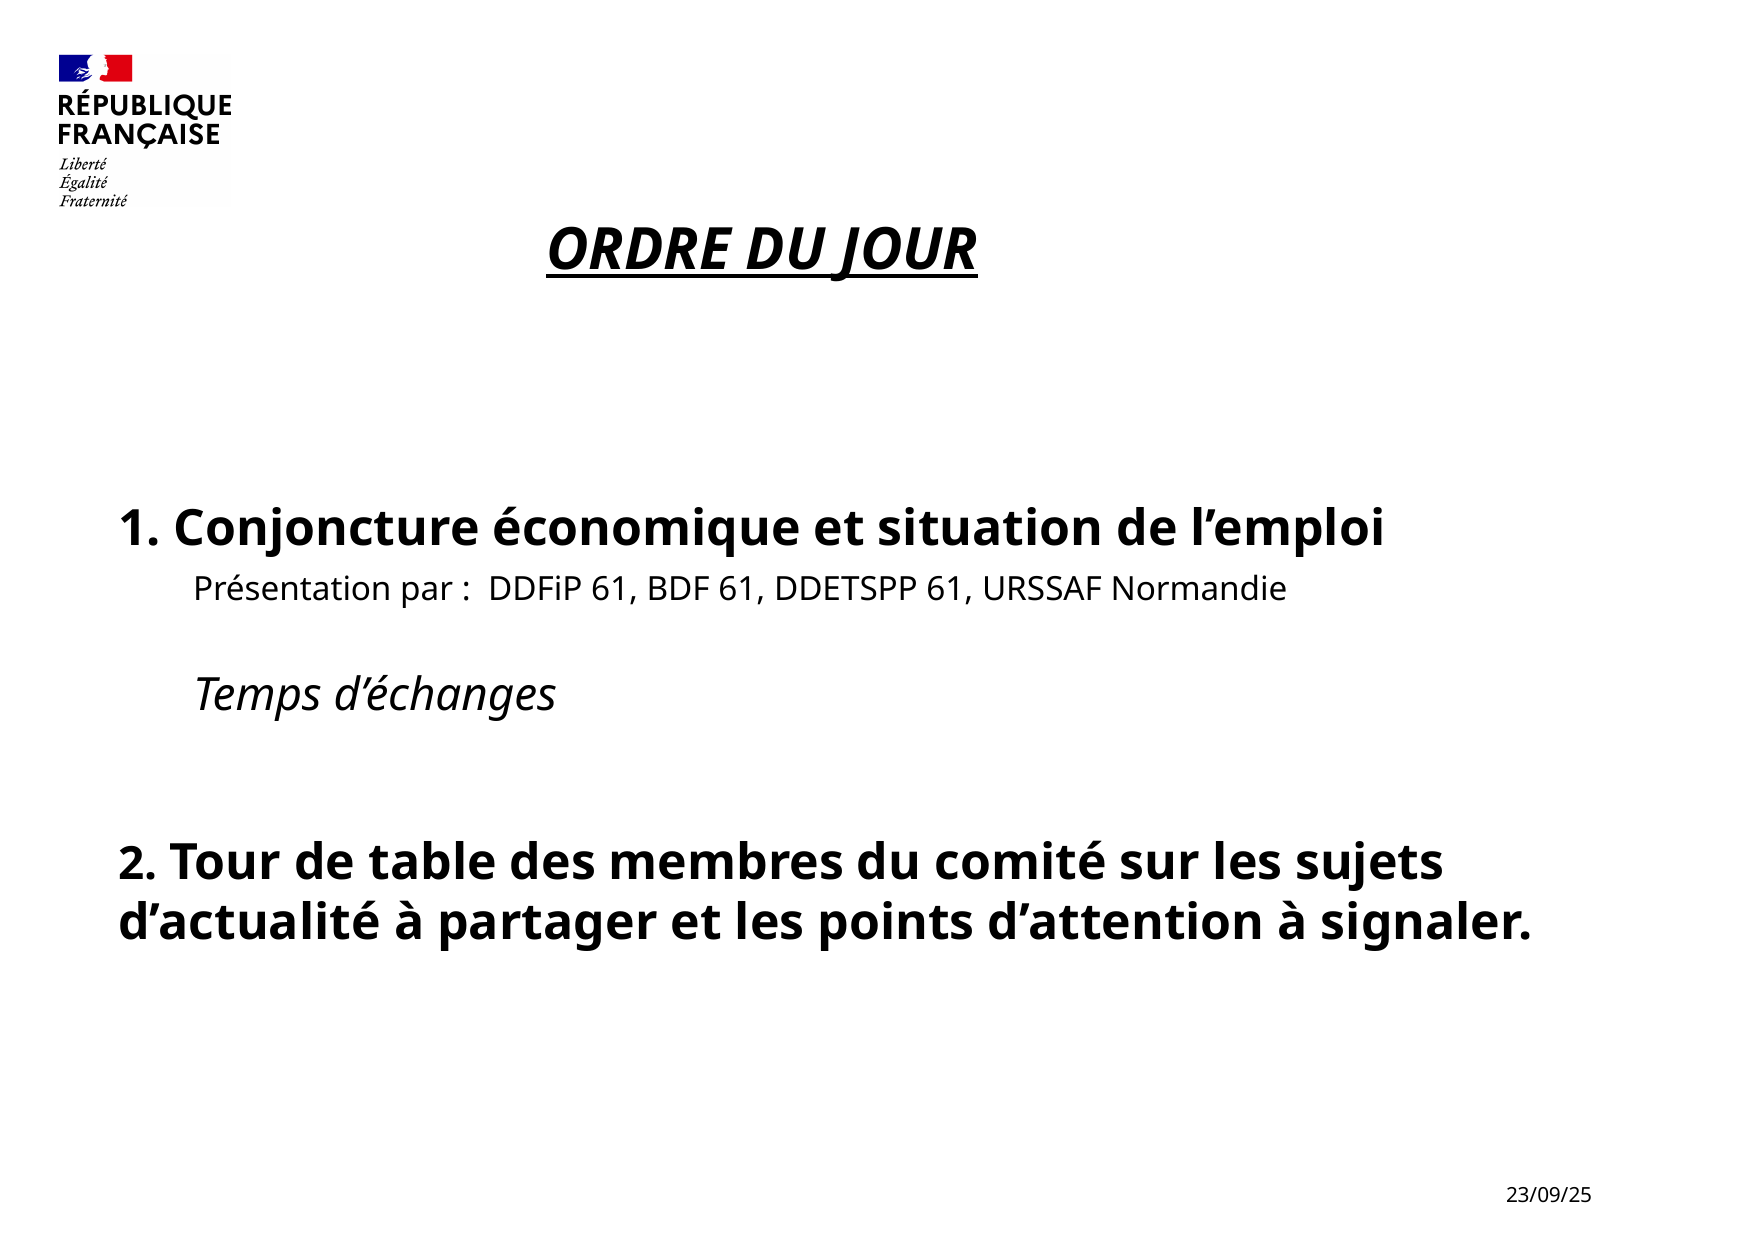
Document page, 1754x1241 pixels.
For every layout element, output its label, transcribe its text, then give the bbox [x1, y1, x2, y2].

text_box ORDRE DU JOUR [531, 199, 1329, 286]
text_box 1. Conjoncture économique et situation de l’emploi Présentation par : DDFiP 61, BDF 61, DDETSPP 61, URSSAF Normandie Temps d’échanges 2. Tour de table des membres du comité sur les sujets d’actualité à partager et les points d’attention à signaler. [118, 435, 1695, 1181]
